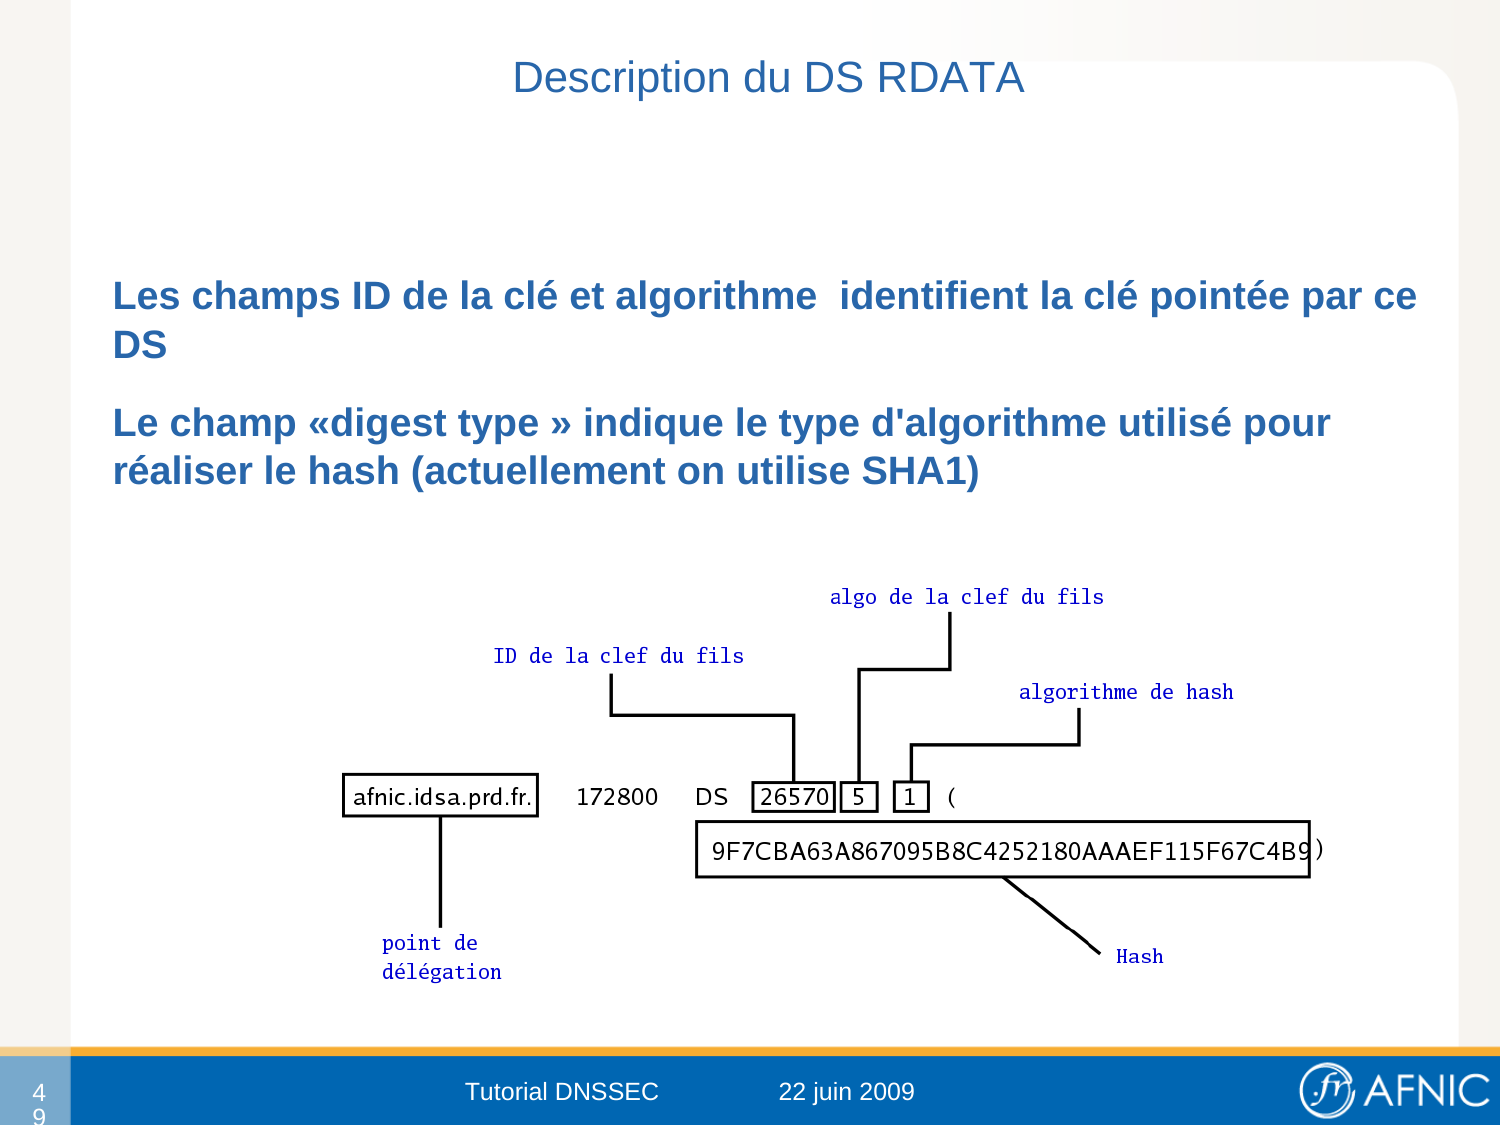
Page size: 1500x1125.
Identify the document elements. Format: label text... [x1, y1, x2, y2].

list Les champs ID de la clé et algorithme identifient la clé pointée par ce DS Le champ «digest type » indique le type d'algorithme utilisé pour réaliser le hash (actuellement on utilise SHA1) [112, 266, 1426, 994]
picture [0, 0, 1500, 1125]
picture [35, 1110, 42, 1118]
title Description du DS RDATA [112, 12, 1426, 138]
